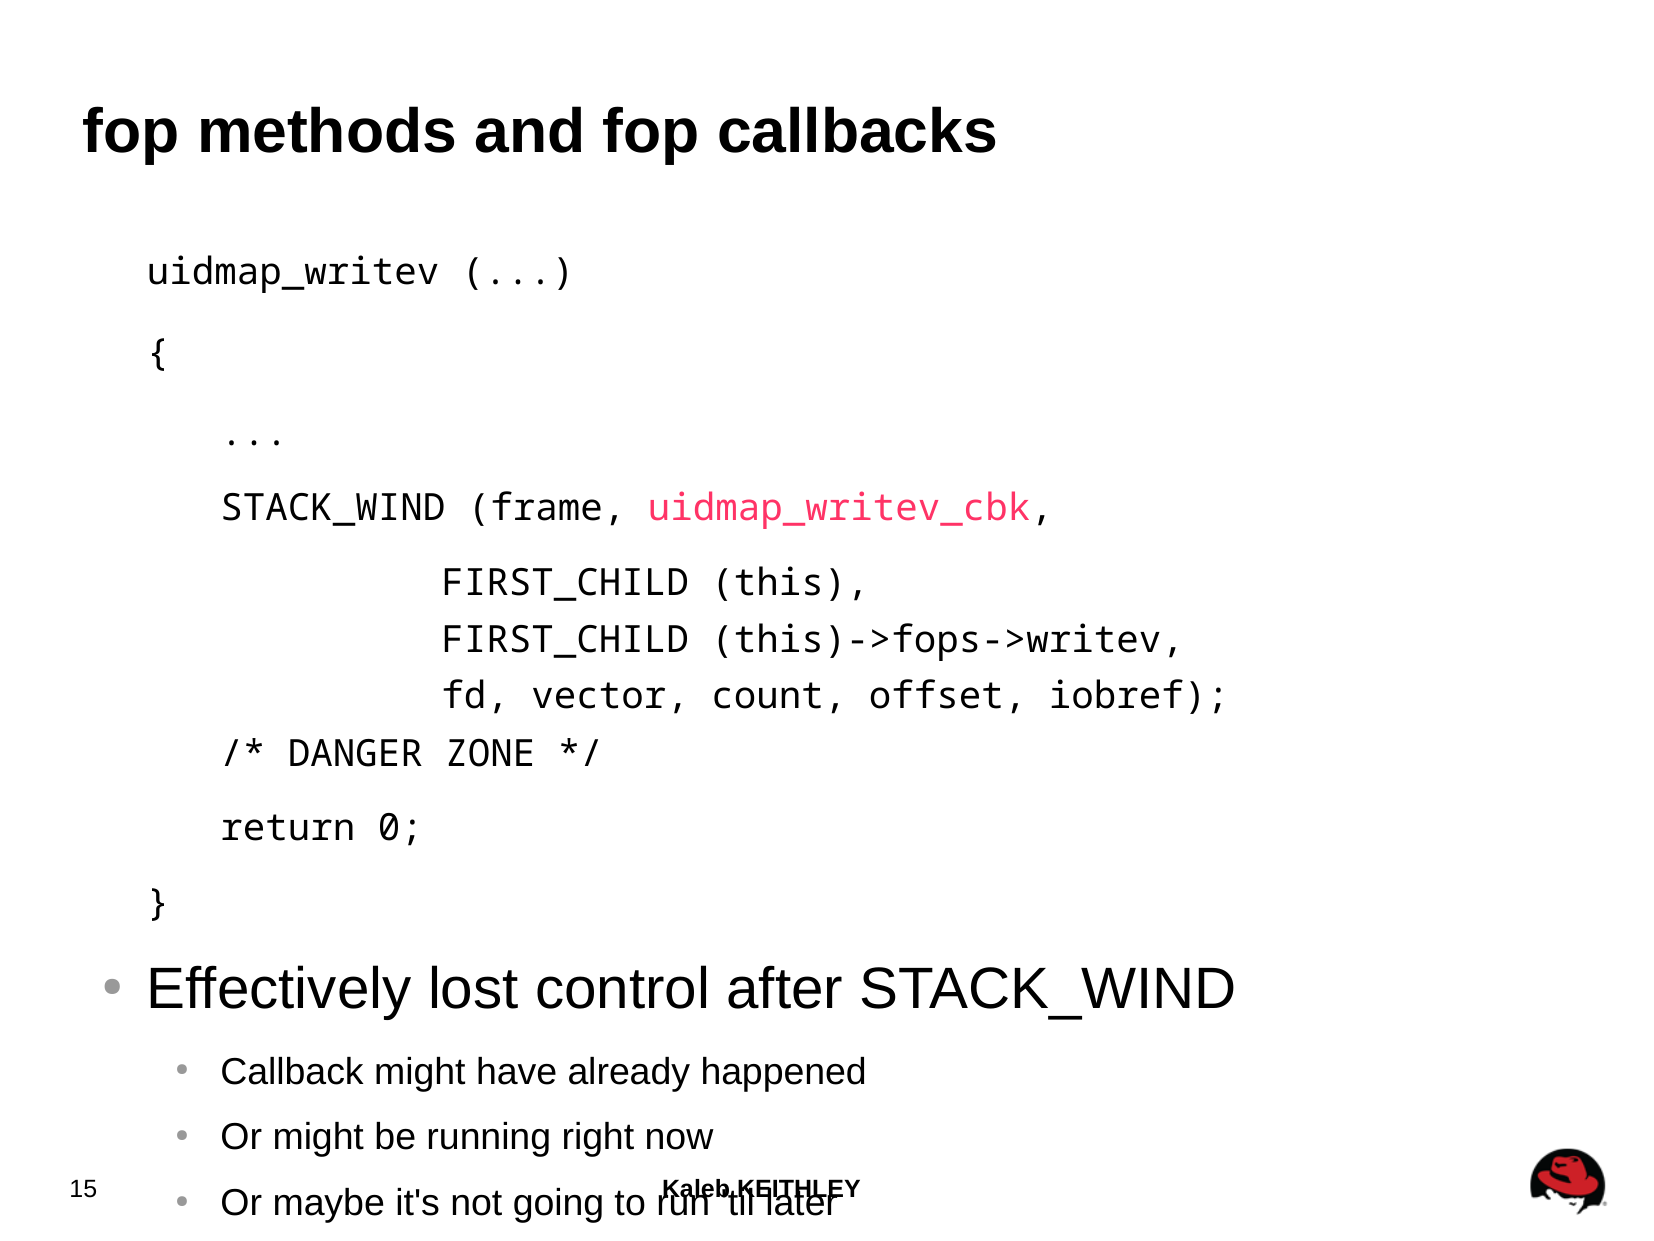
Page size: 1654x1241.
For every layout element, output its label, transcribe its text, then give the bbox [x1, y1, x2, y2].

list uidmap_writev (...) { ... STACK_WIND (frame, uidmap_writev_cbk, FIRST_CHILD (this), FIRST_CHILD (this)->fops->writev, fd, vector, count, offset, iobref); /* DANGER ZONE */ return 0; } Effectively lost control after STACK_WIND Callback might have already happened Or might be running right now Or maybe it's not going to run 'til later [86, 244, 1576, 1149]
title fop methods and fop callbacks [82, 37, 1571, 226]
picture [1529, 1146, 1613, 1224]
